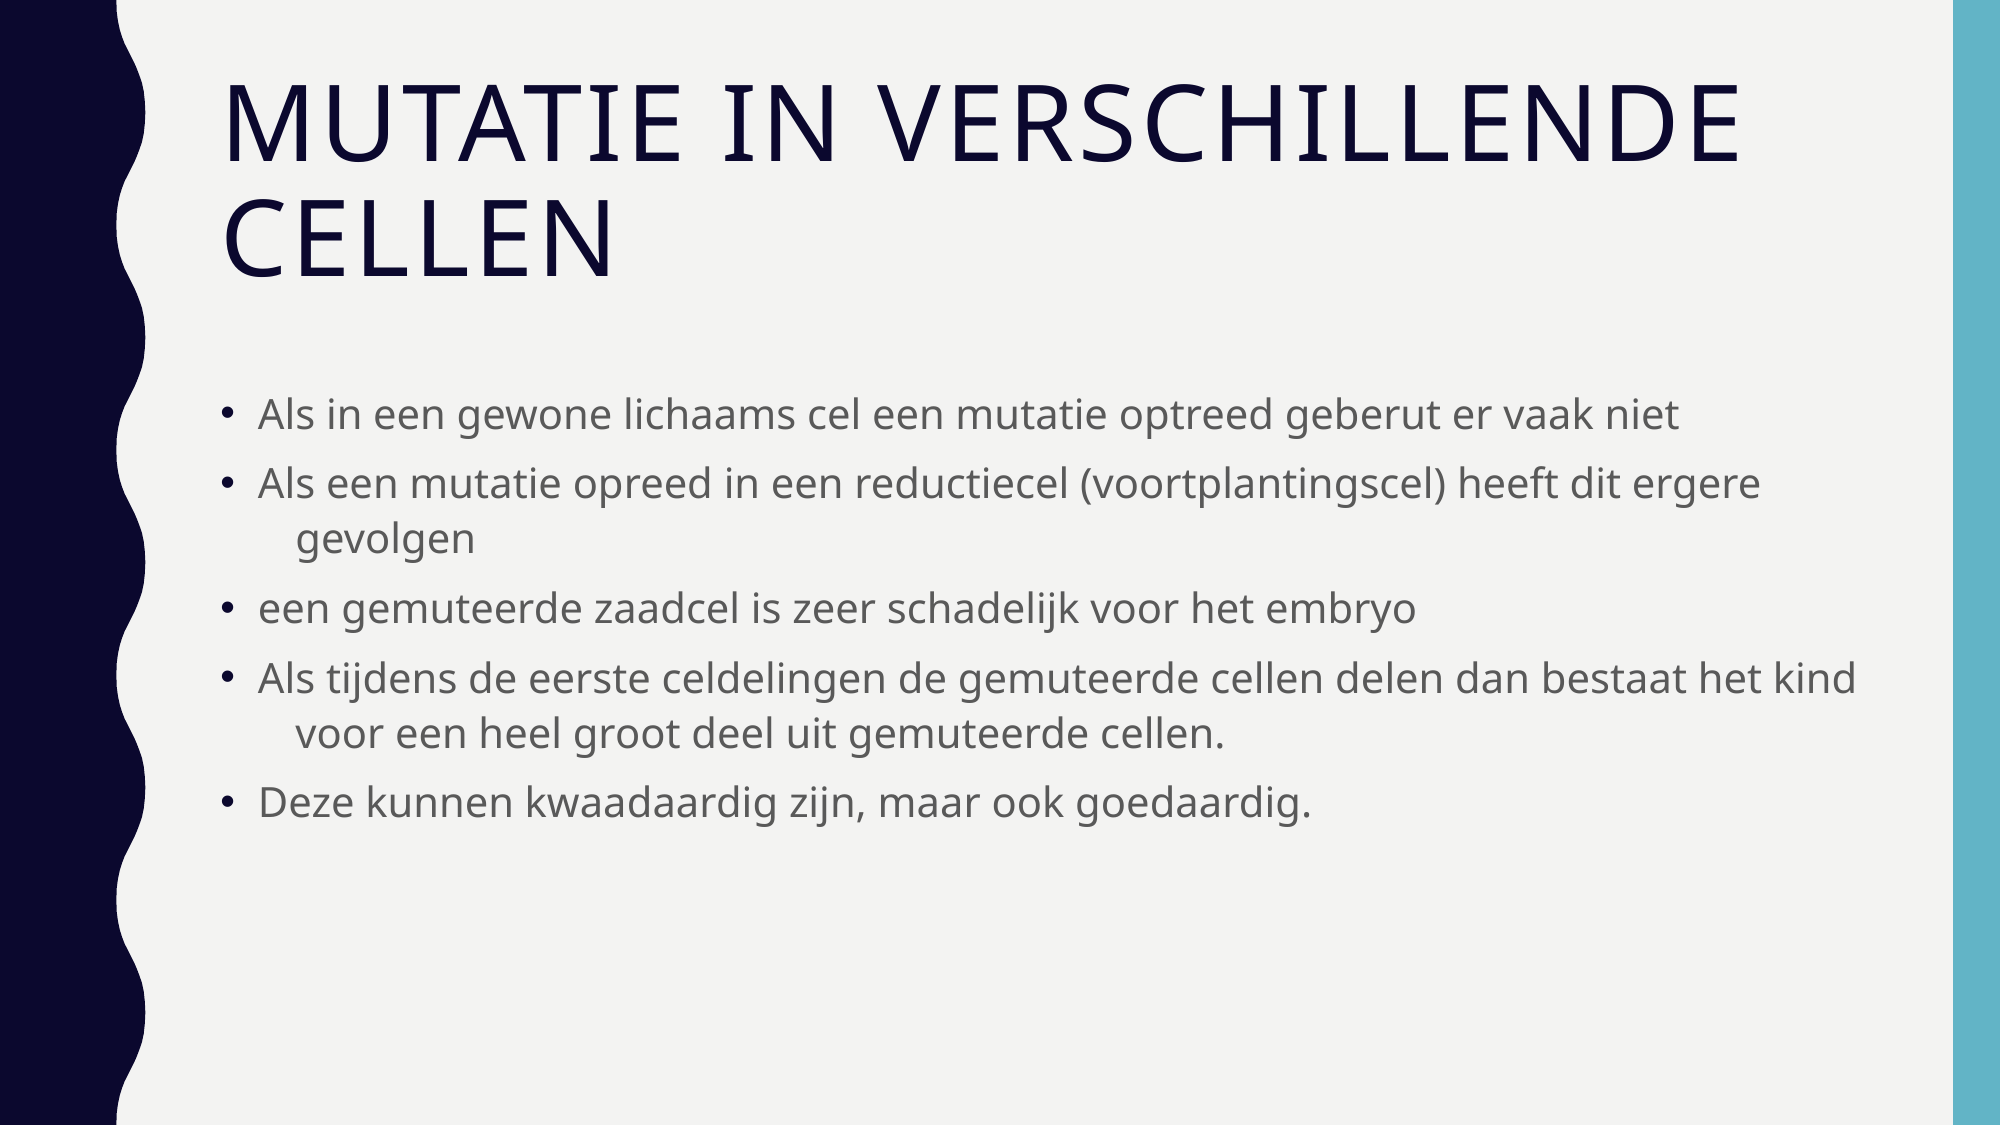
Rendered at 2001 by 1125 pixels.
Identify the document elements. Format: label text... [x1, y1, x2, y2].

title Mutatie in verschillende cellen [205, 62, 1876, 308]
list Als in een gewone lichaams cel een mutatie optreed geberut er vaak niet Als een mutatie opreed in een reductiecel (voortplantingscel) heeft dit ergere gevolgen een gemuteerde zaadcel is zeer schadelijk voor het embryo Als tijdens de eerste celdelingen de gemuteerde cellen delen dan bestaat het kind voor een heel groot deel uit gemuteerde cellen. Deze kunnen kwaadaardig zijn, maar ook goedaardig. [205, 375, 1876, 965]
